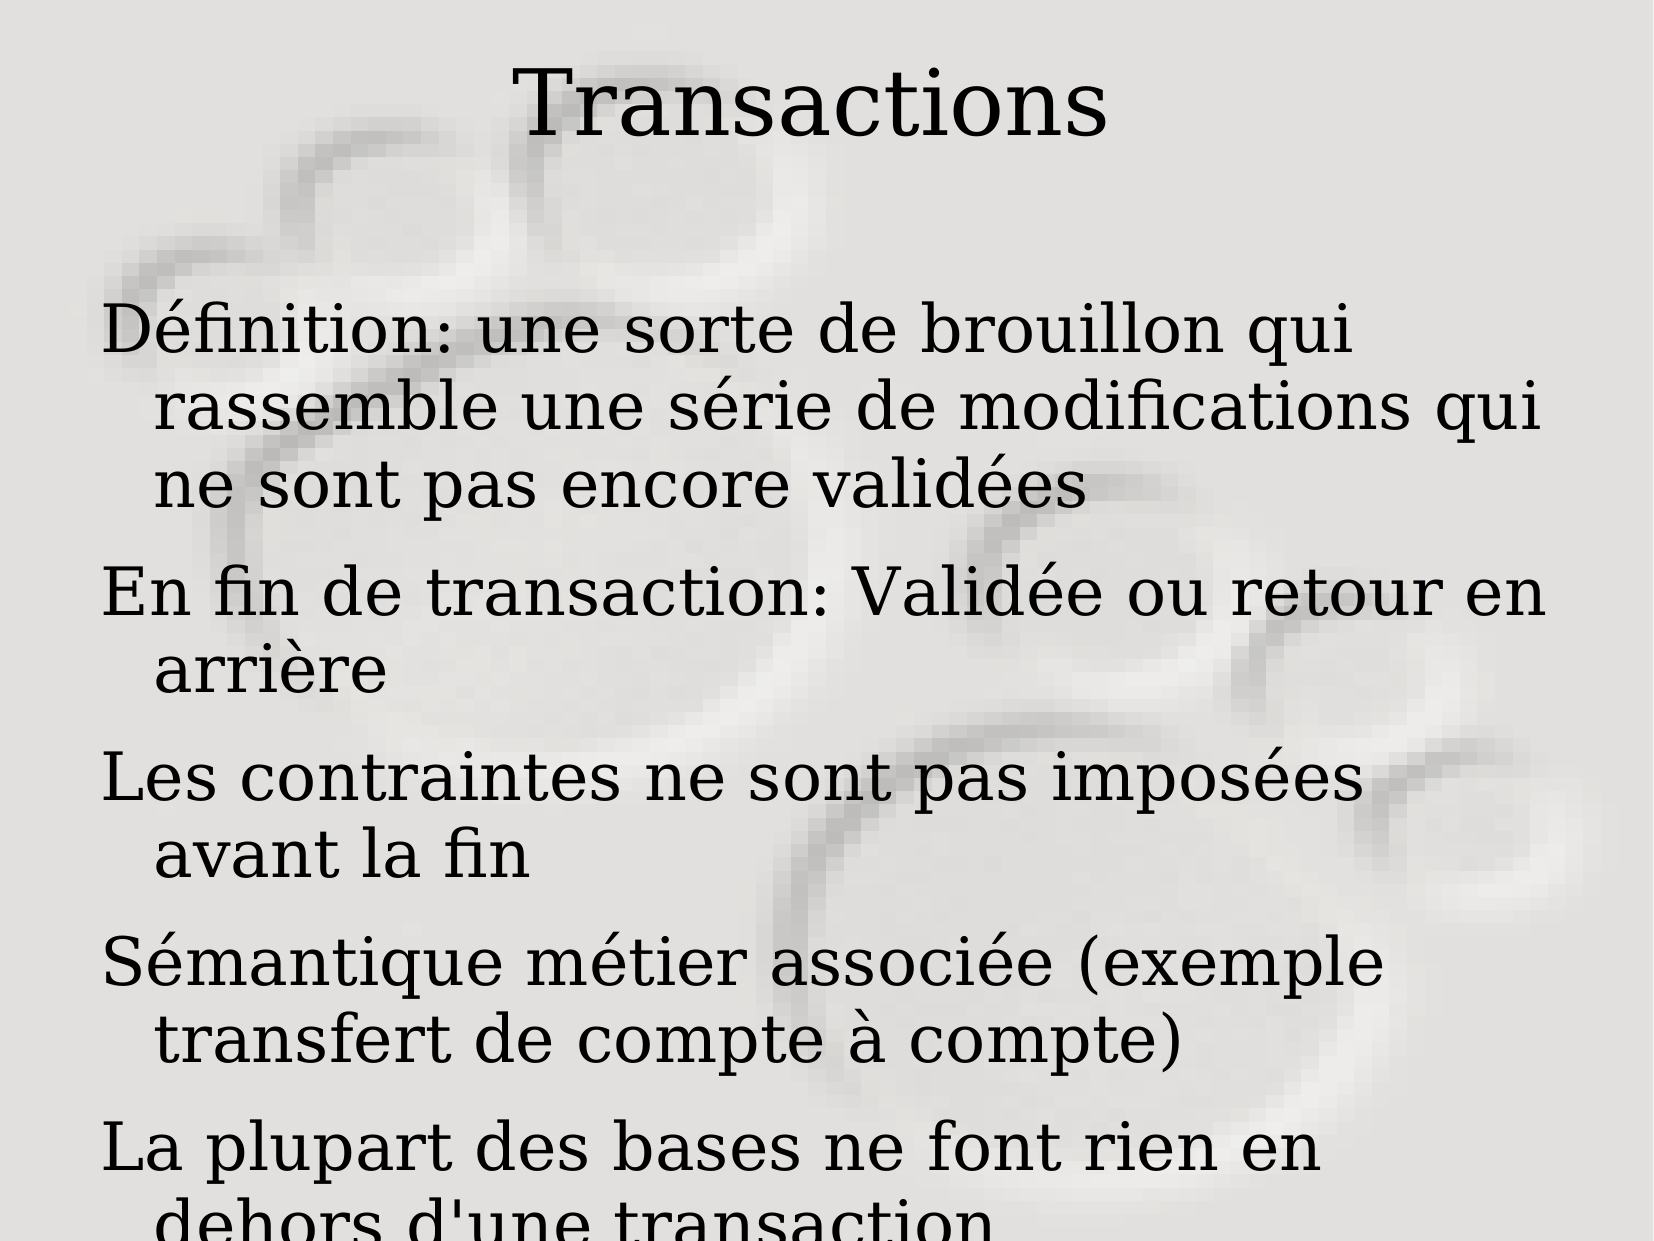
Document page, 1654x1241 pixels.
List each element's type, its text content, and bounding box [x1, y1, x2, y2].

list Définition: une sorte de brouillon qui rassemble une série de modifications qui ne sont pas encore validées En fin de transaction: Validée ou retour en arrière Les contraintes ne sont pas imposées avant la fin Sémantique métier associée (exemple transfert de compte à compte) La plupart des bases ne font rien en dehors d'une transaction [82, 290, 1571, 1241]
title Transactions [29, 0, 1595, 208]
picture [0, 0, 1654, 1241]
